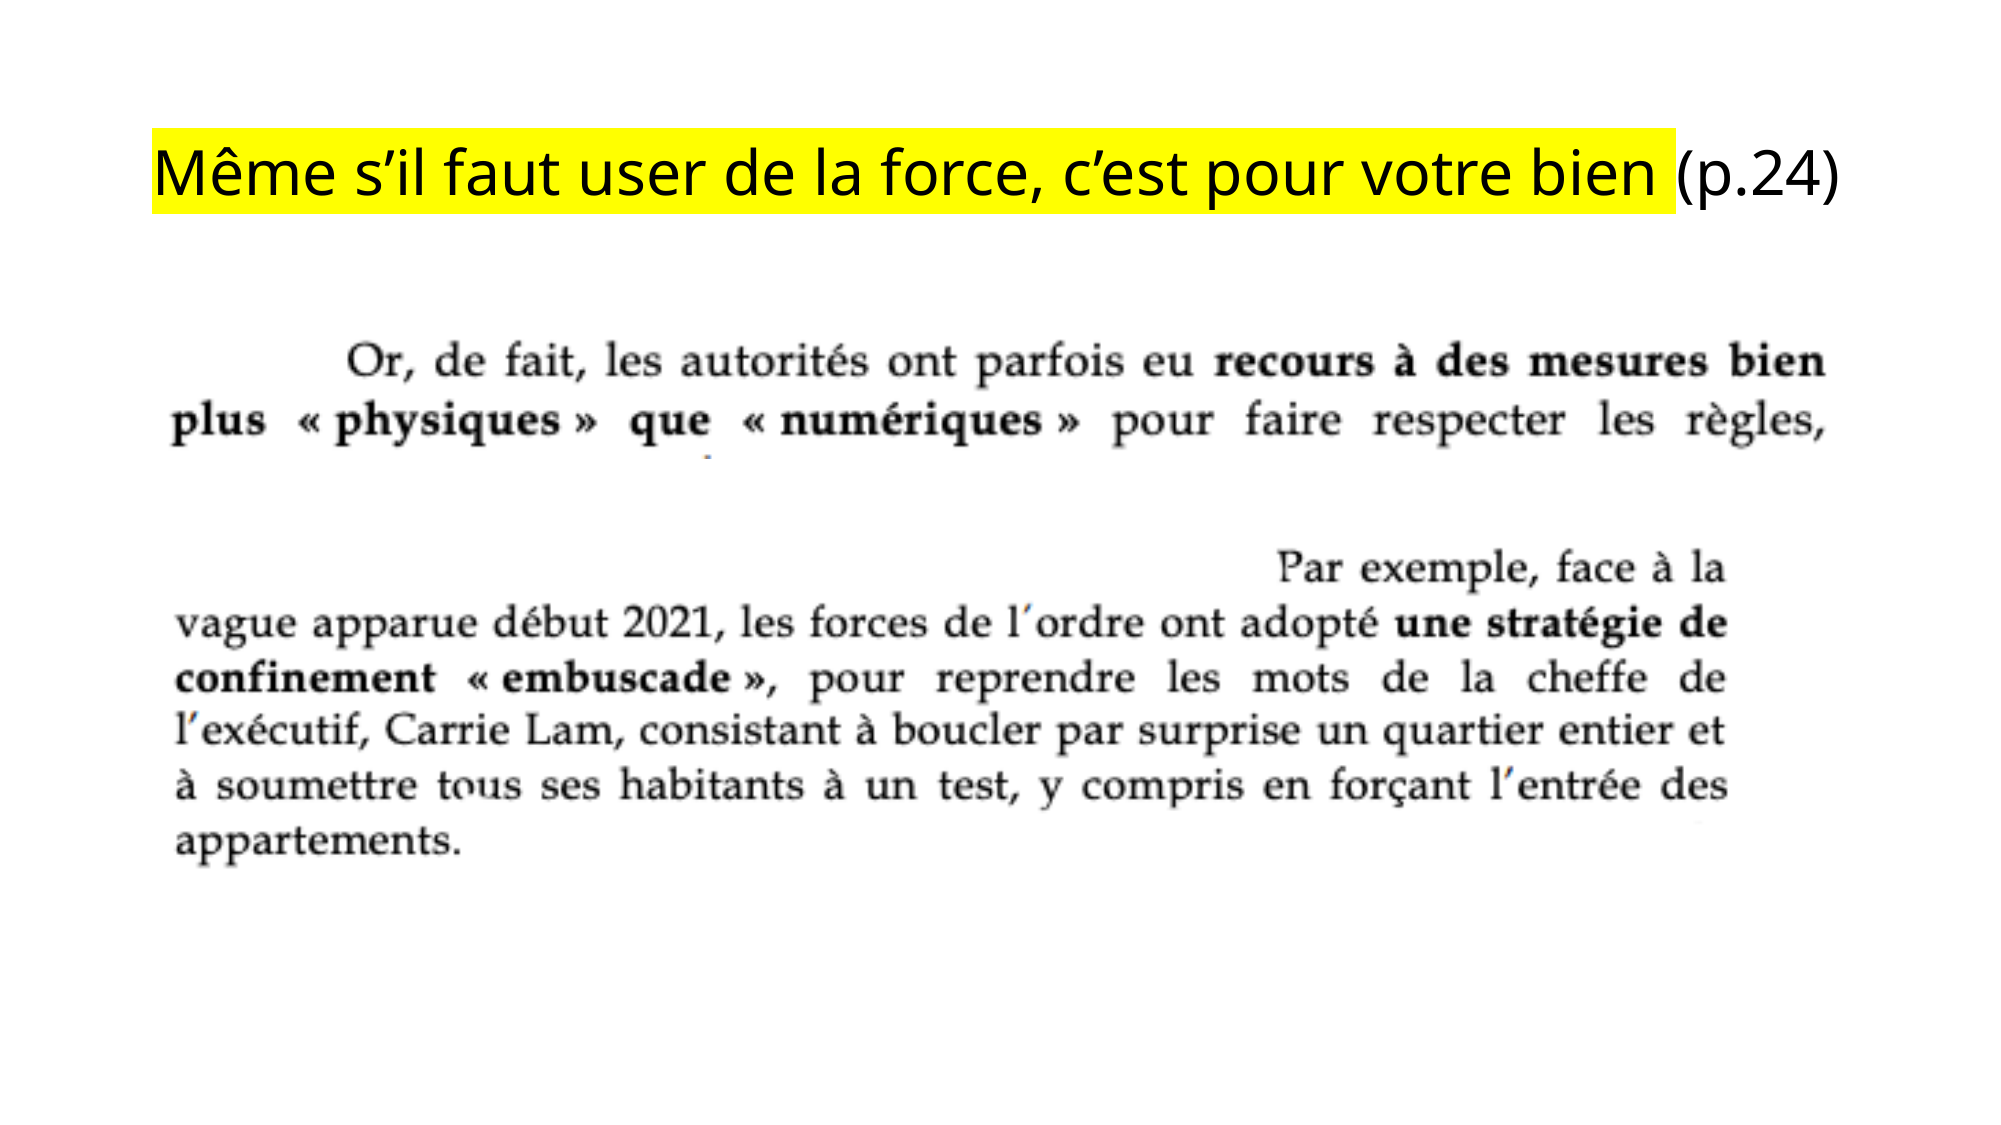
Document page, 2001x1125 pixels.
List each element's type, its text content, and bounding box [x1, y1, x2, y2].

picture [156, 544, 1758, 877]
title Même s’il faut user de la force, c’est pour votre bien (p.24) [137, 103, 1863, 322]
picture [156, 321, 1844, 459]
